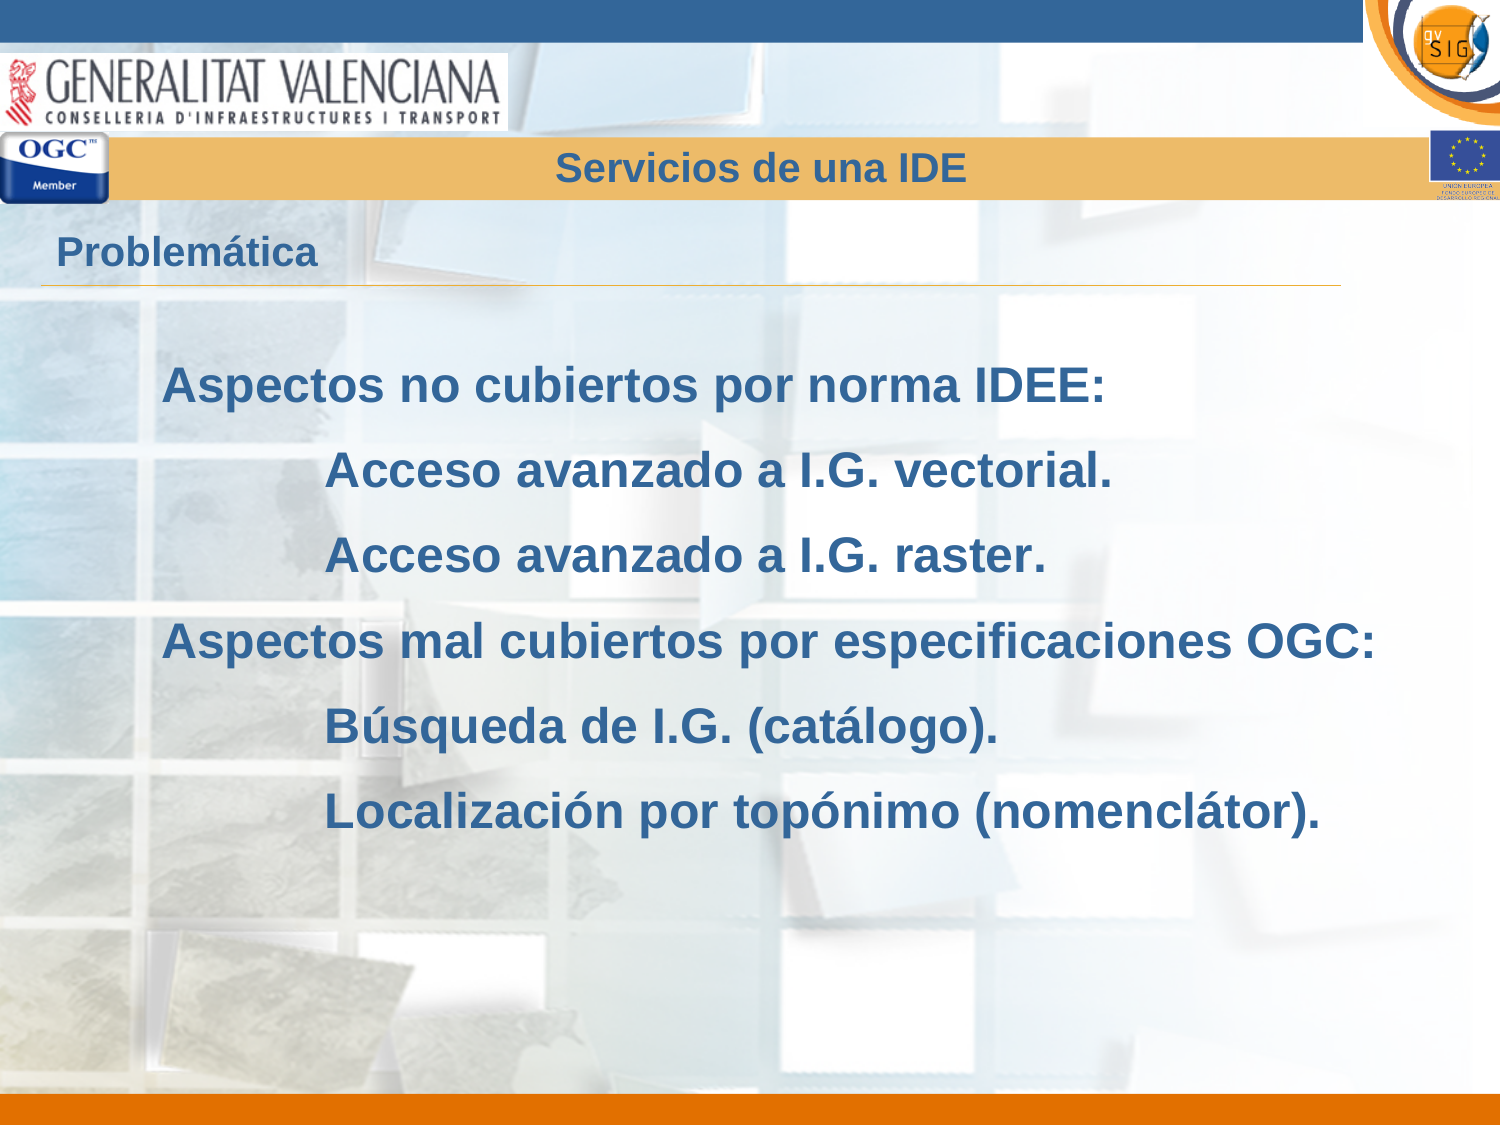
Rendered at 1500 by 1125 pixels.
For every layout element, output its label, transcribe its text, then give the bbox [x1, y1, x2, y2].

picture [1429, 129, 1500, 200]
text_box Aspectos no cubiertos por norma IDEE: Acceso avanzado a I.G. vectorial. Acceso avanzado a I.G. raster. Aspectos mal cubiertos por especificaciones OGC: Búsqueda de I.G. (catálogo). Localización por topónimo (nomenclátor). [146, 349, 1440, 997]
text_box Problemática [41, 223, 1197, 286]
picture [0, 132, 109, 204]
picture [1363, 0, 1500, 127]
text_box Servicios de una IDE [145, 146, 1389, 202]
picture [0, 53, 508, 131]
